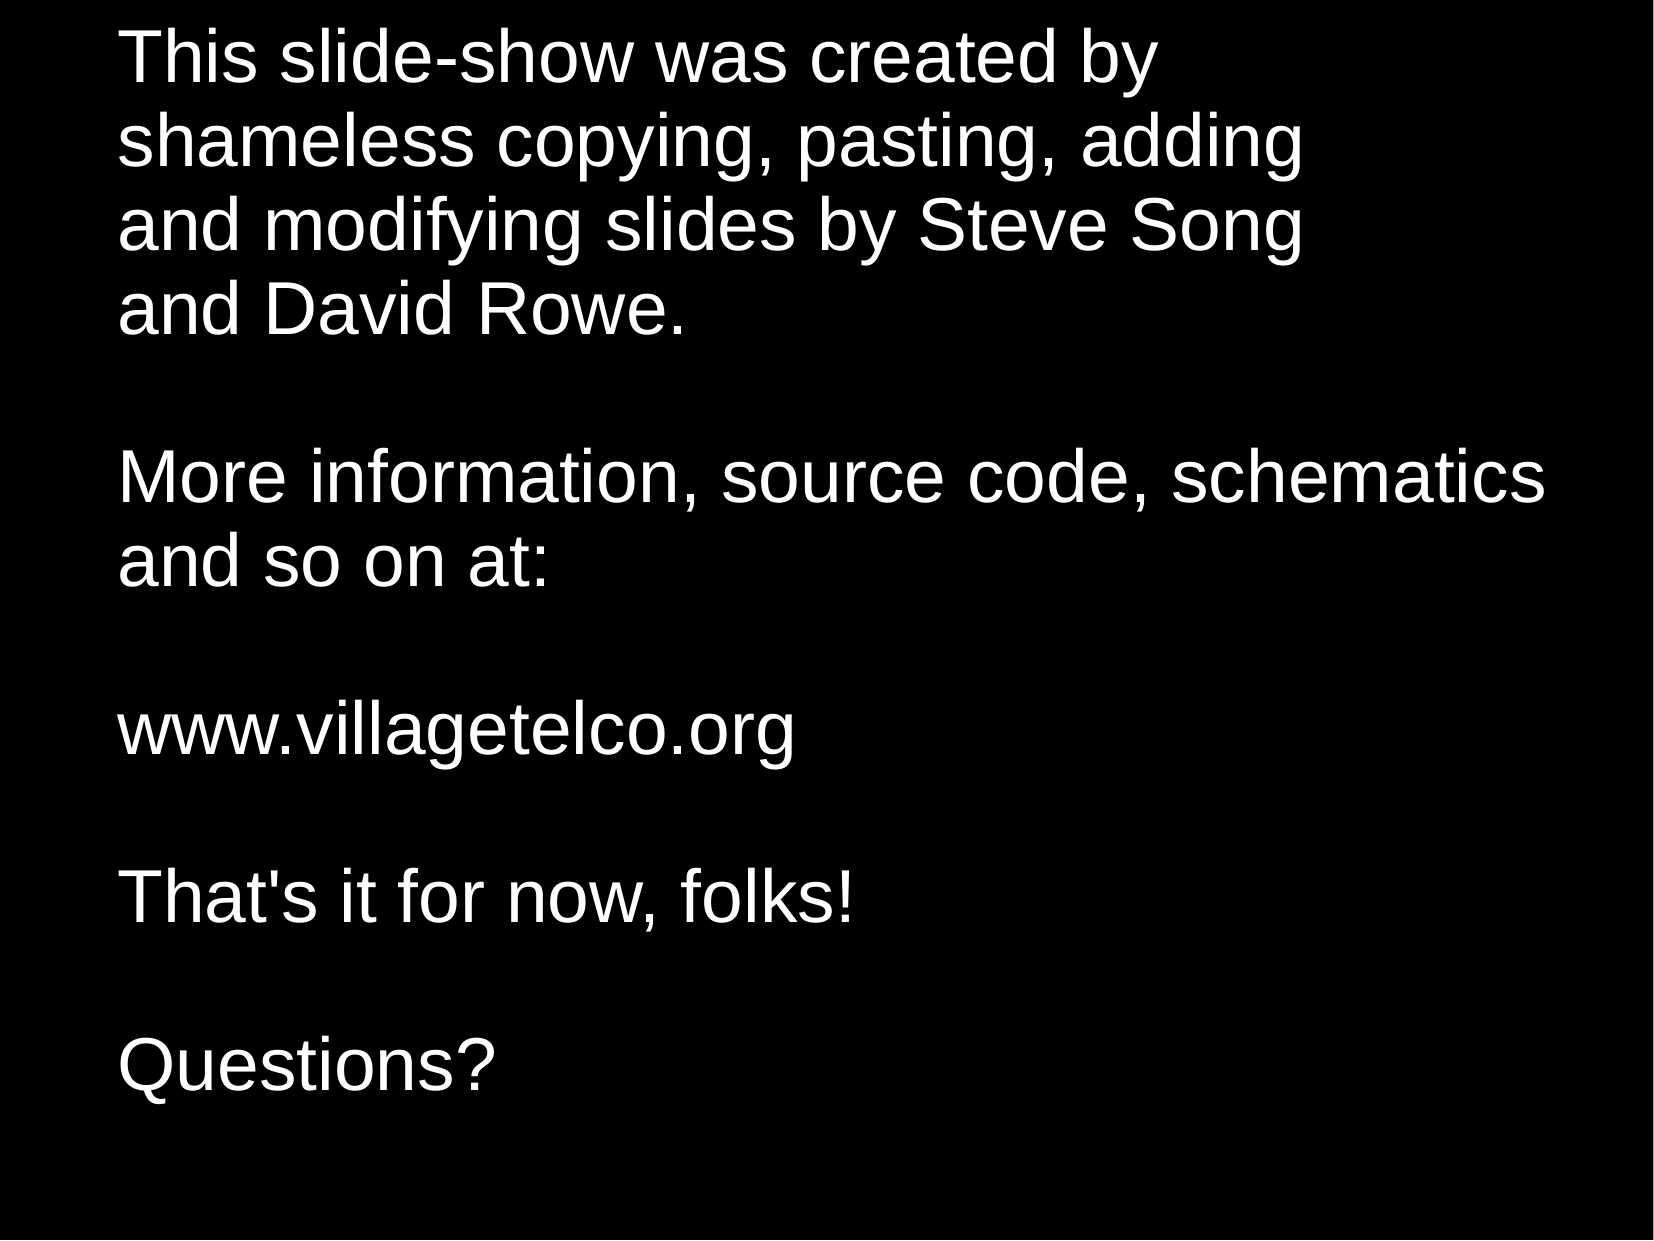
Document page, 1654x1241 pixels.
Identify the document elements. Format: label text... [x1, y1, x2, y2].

text_box This slide-show was created by shameless copying, pasting, adding and modifying slides by Steve Song and David Rowe. More information, source code, schematics and so on at: www.villagetelco.org That's it for now, folks! Questions? [102, 0, 1584, 1241]
